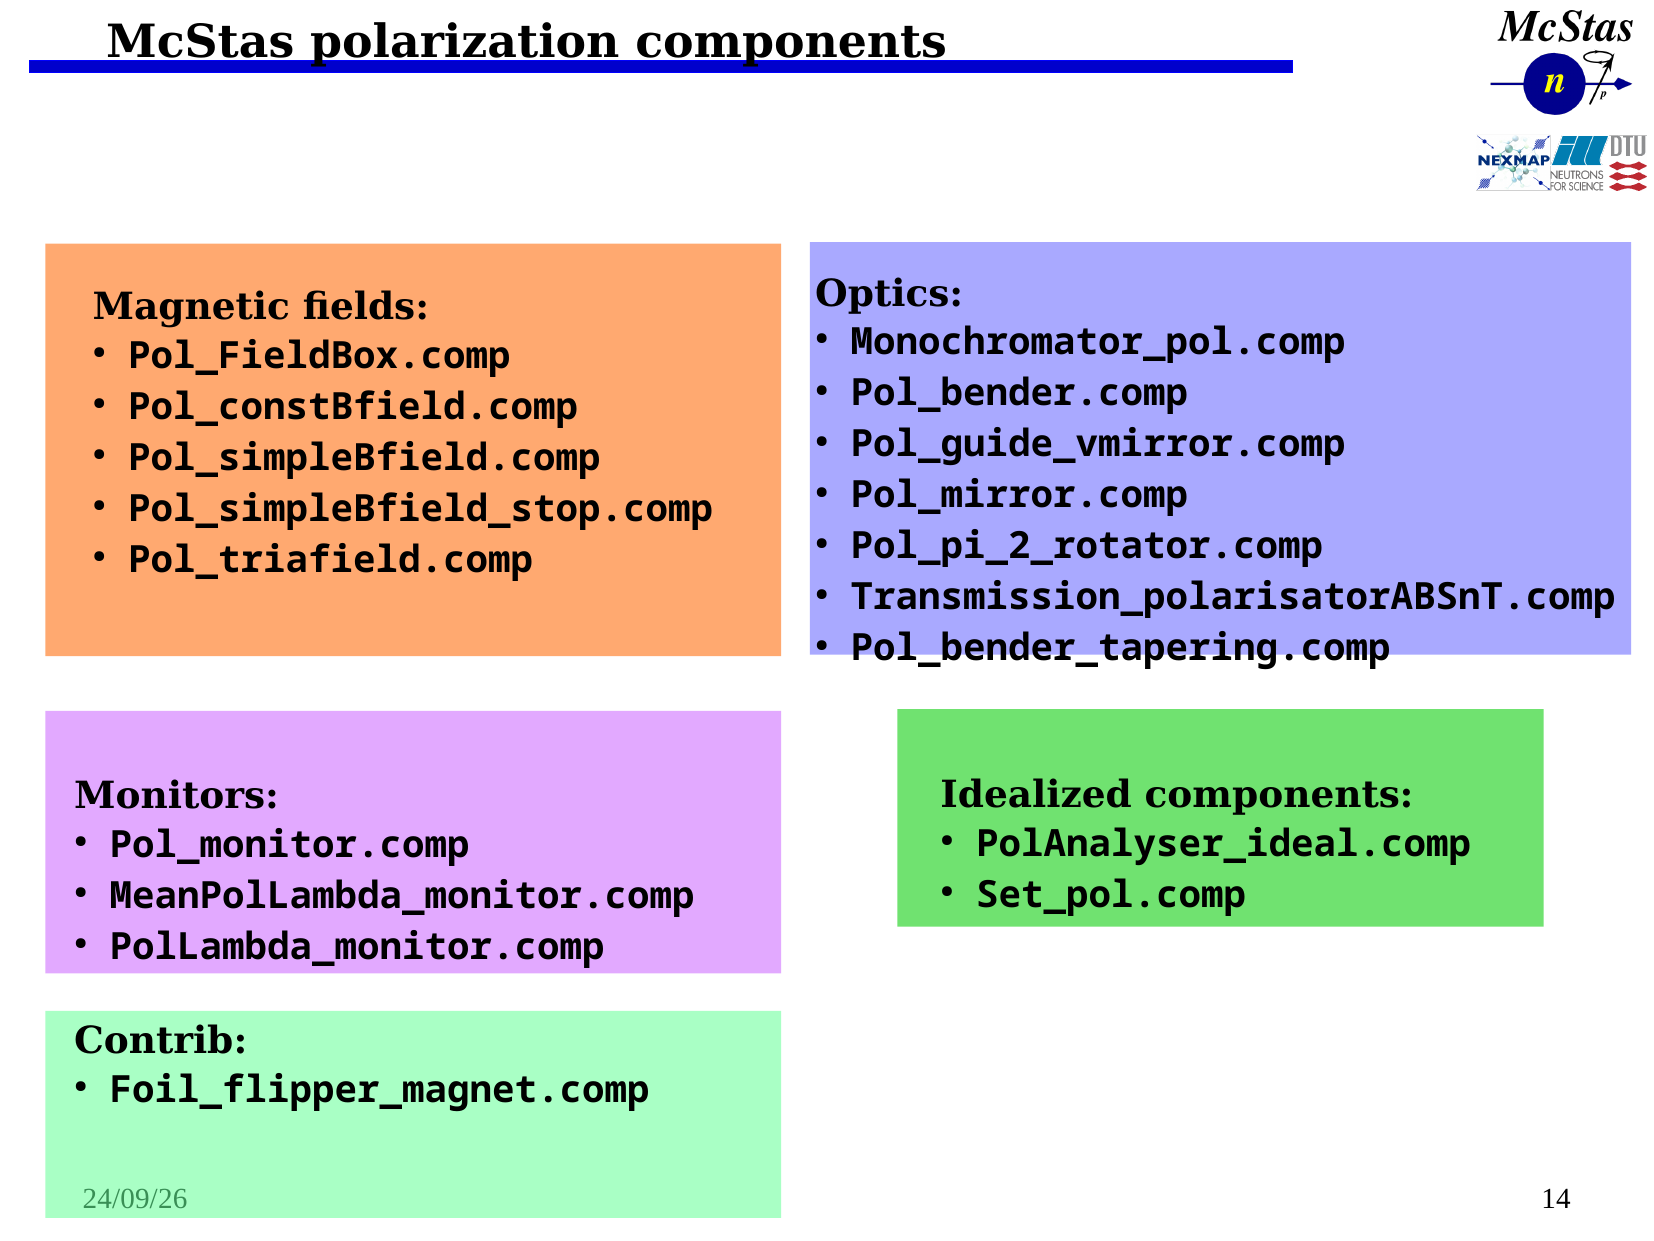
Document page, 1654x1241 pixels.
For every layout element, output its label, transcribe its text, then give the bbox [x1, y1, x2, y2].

text_box [45, 243, 782, 657]
text_box [768, 1010, 782, 1218]
text_box Optics: Monochromator_pol.comp Pol_bender.comp Pol_guide_vmirror.comp Pol_mirror.comp Pol_pi_2_rotator.comp Transmission_polarisatorABSnT.comp Pol_bender_tapering.comp [800, 263, 1641, 729]
text_box Contrib: Foil_flipper_magnet.comp [59, 1010, 768, 1241]
text_box [45, 1010, 59, 1218]
text_box Idealized components: PolAnalyser_ideal.comp Set_pol.comp [925, 765, 1516, 996]
text_box [897, 729, 1544, 927]
picture [1476, 10, 1647, 191]
text_box Magnetic fields: Pol_FieldBox.comp Pol_constBfield.comp Pol_simpleBfield.comp Pol_simpleBfield_stop.comp Pol_triafield.comp [77, 276, 749, 678]
text_box Monitors: Pol_monitor.comp MeanPolLambda_monitor.comp PolLambda_monitor.comp [59, 766, 768, 996]
text_box [809, 242, 1632, 263]
text_box [45, 710, 782, 974]
title McStas polarization components [106, 11, 1489, 71]
